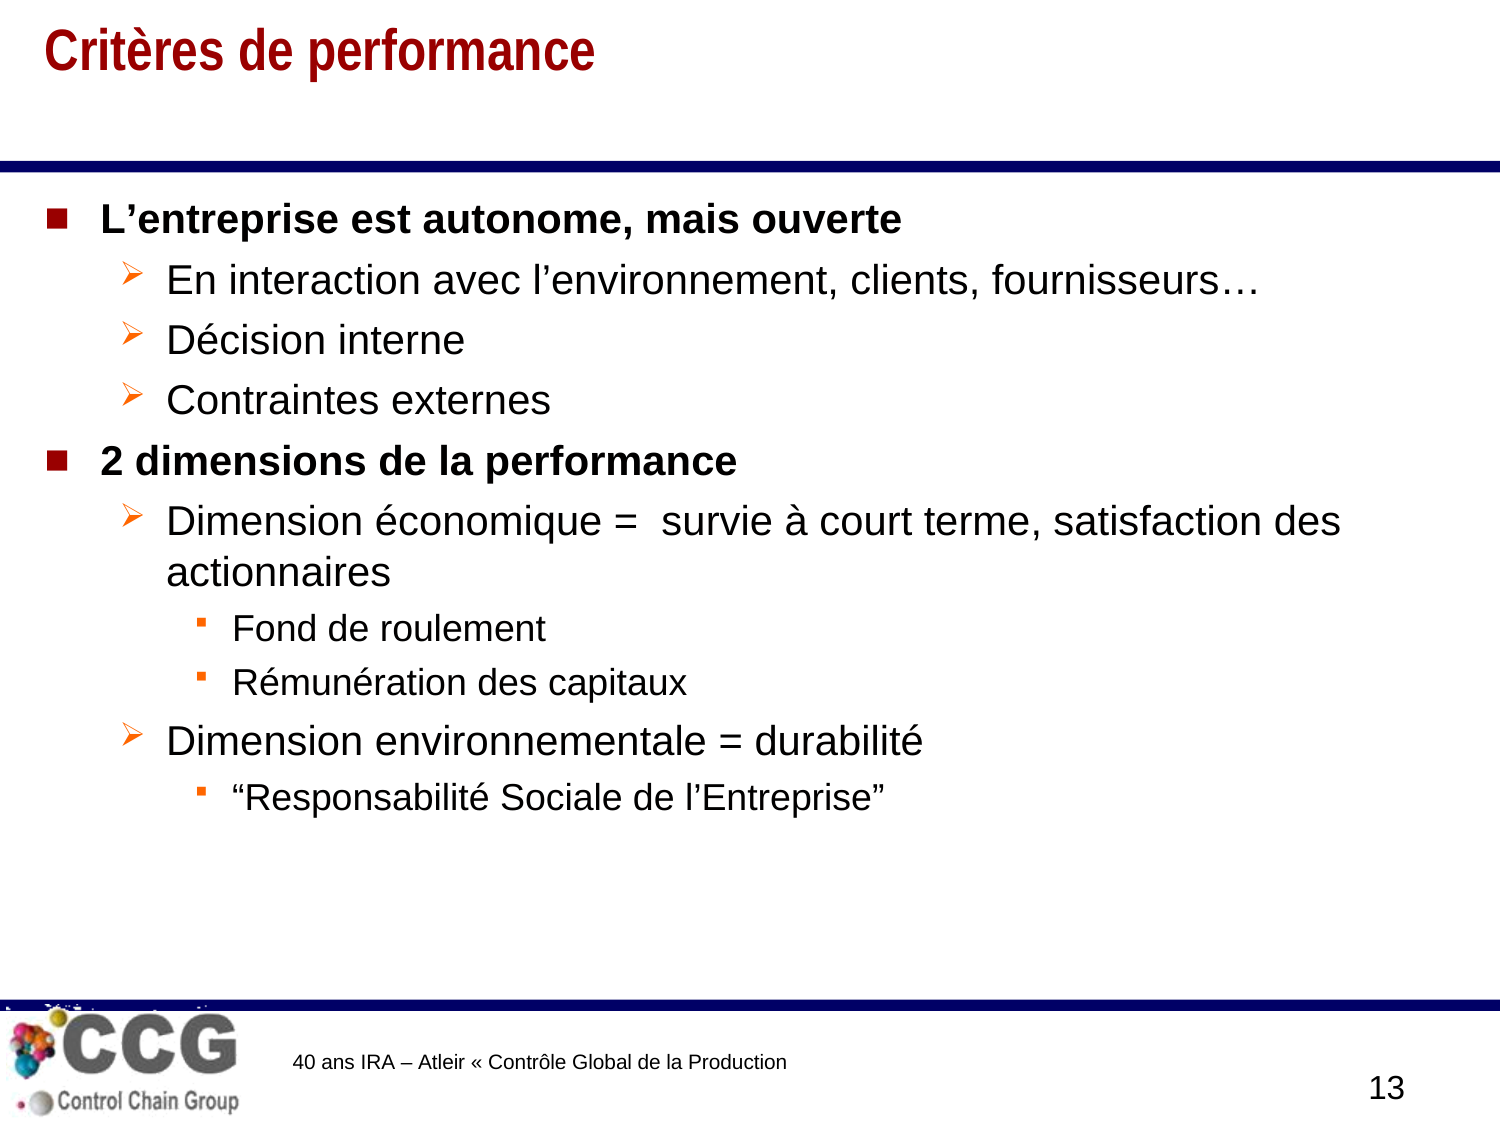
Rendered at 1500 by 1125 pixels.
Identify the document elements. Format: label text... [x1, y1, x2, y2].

picture [6, 1004, 243, 1124]
list L’entreprise est autonome, mais ouverte En interaction avec l’environnement, clients, fournisseurs… Décision interne Contraintes externes 2 dimensions de la performance Dimension économique = survie à court terme, satisfaction des actionnaires Fond de roulement Rémunération des capitaux Dimension environnementale = durabilité “Responsabilité Sociale de l’Entreprise” [29, 184, 1471, 989]
title Critères de performance [29, 12, 1471, 138]
